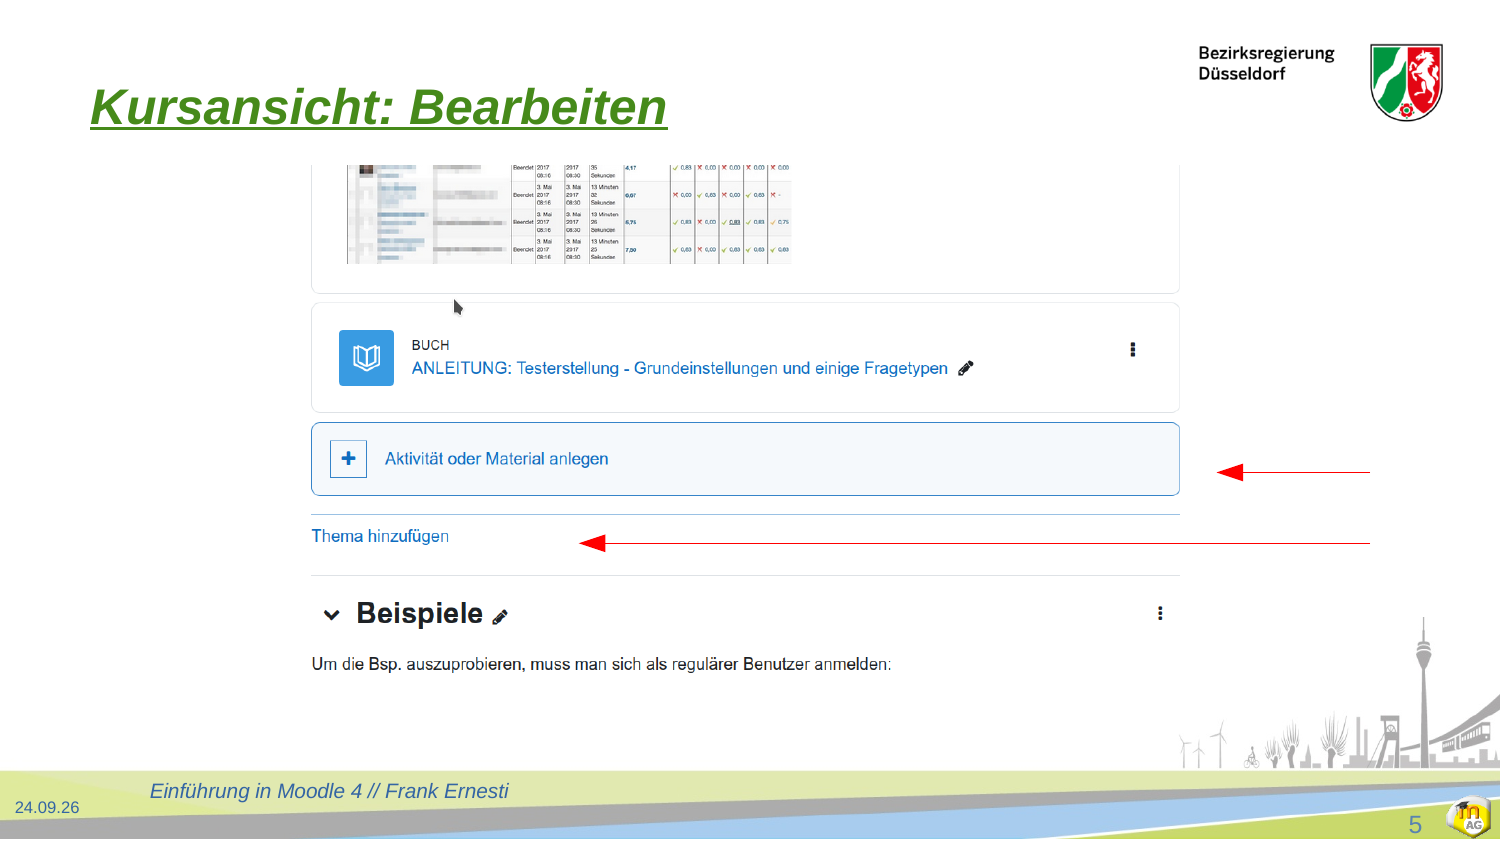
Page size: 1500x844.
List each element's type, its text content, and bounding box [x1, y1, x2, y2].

title Kursansicht: Bearbeiten [75, 33, 1176, 175]
picture [1198, 43, 1443, 122]
picture [0, 165, 1500, 839]
